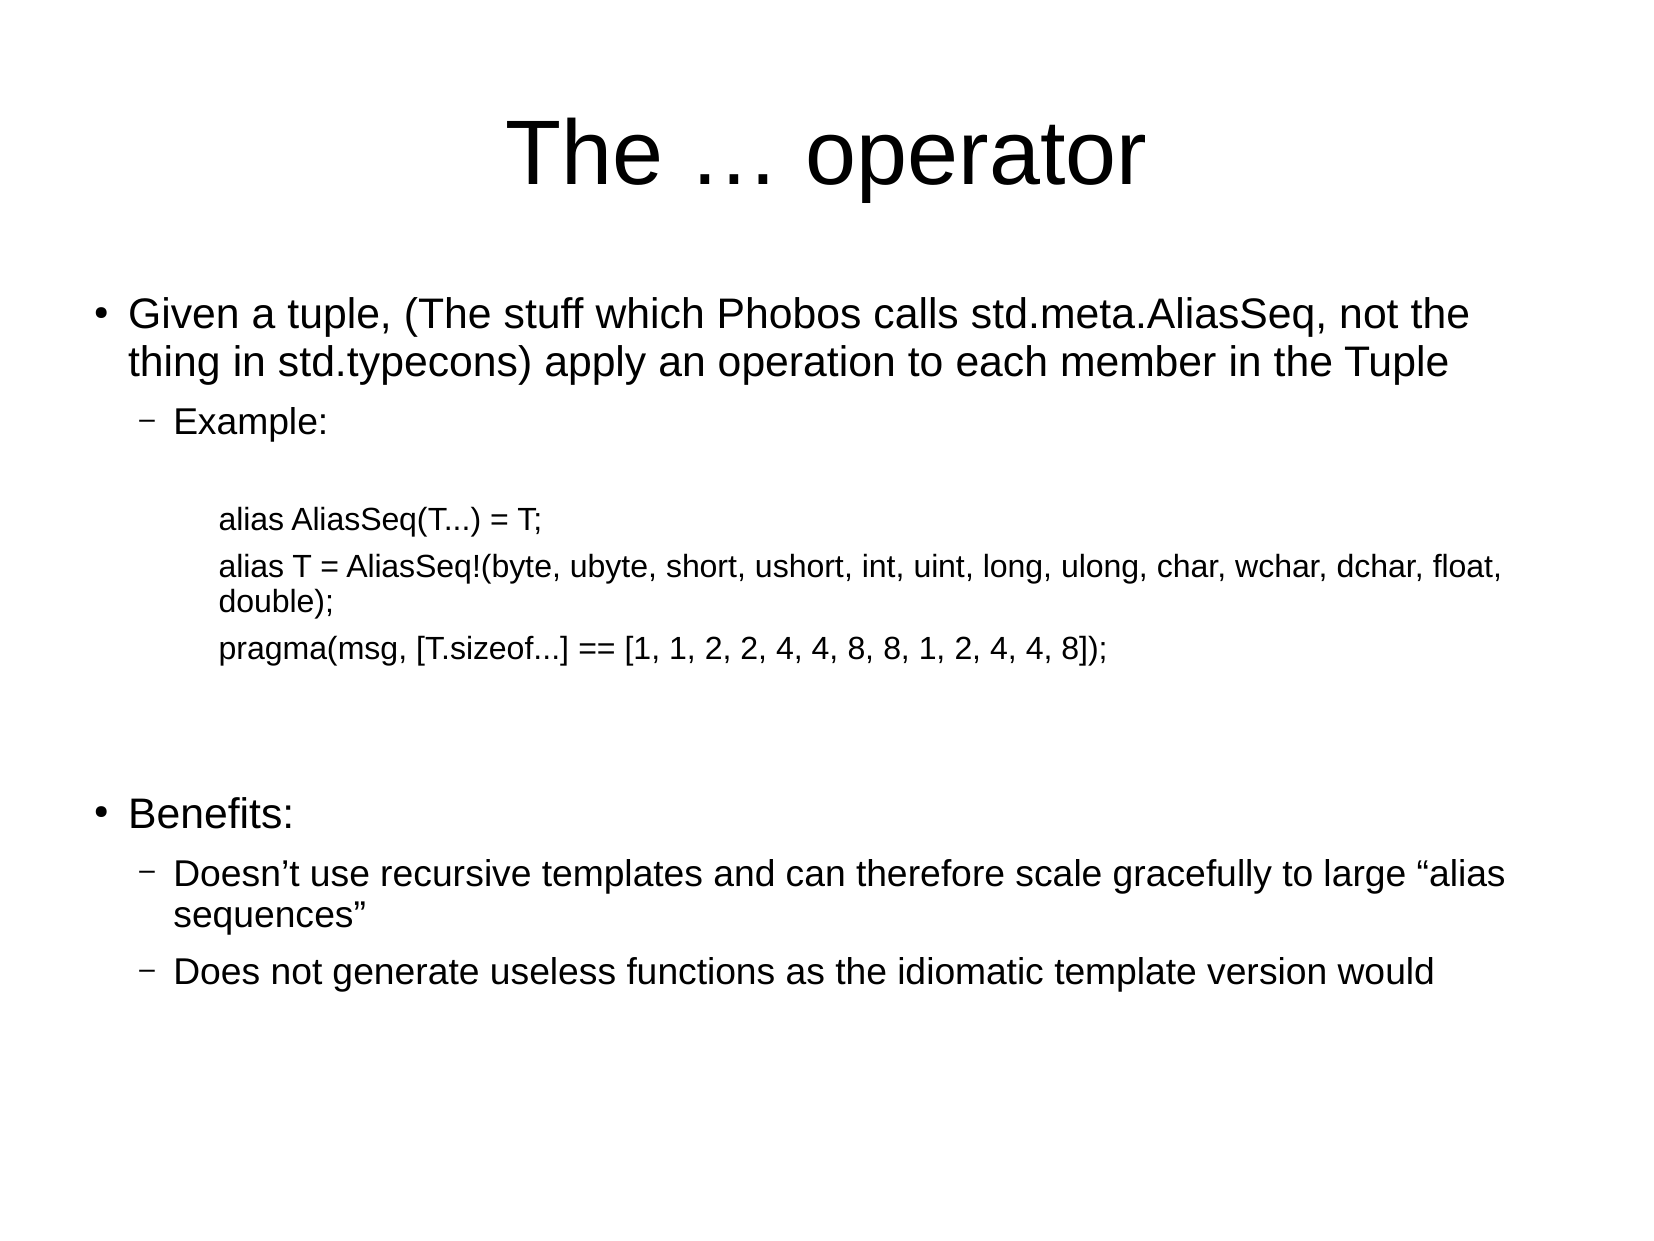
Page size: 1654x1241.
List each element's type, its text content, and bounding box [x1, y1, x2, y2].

list Given a tuple, (The stuff which Phobos calls std.meta.AliasSeq, not the thing in std.typecons) apply an operation to each member in the Tuple Example: alias AliasSeq(T...) = T; alias T = AliasSeq!(byte, ubyte, short, ushort, int, uint, long, ulong, char, wchar, dchar, float, double); pragma(msg, [T.sizeof...] == [1, 1, 2, 2, 4, 4, 8, 8, 1, 2, 4, 4, 8]); Benefits: Doesn’t use recursive templates and can therefore scale gracefully to large “alias sequences” Does not generate useless functions as the idiomatic template version would [82, 290, 1571, 1010]
title The … operator [82, 49, 1571, 257]
